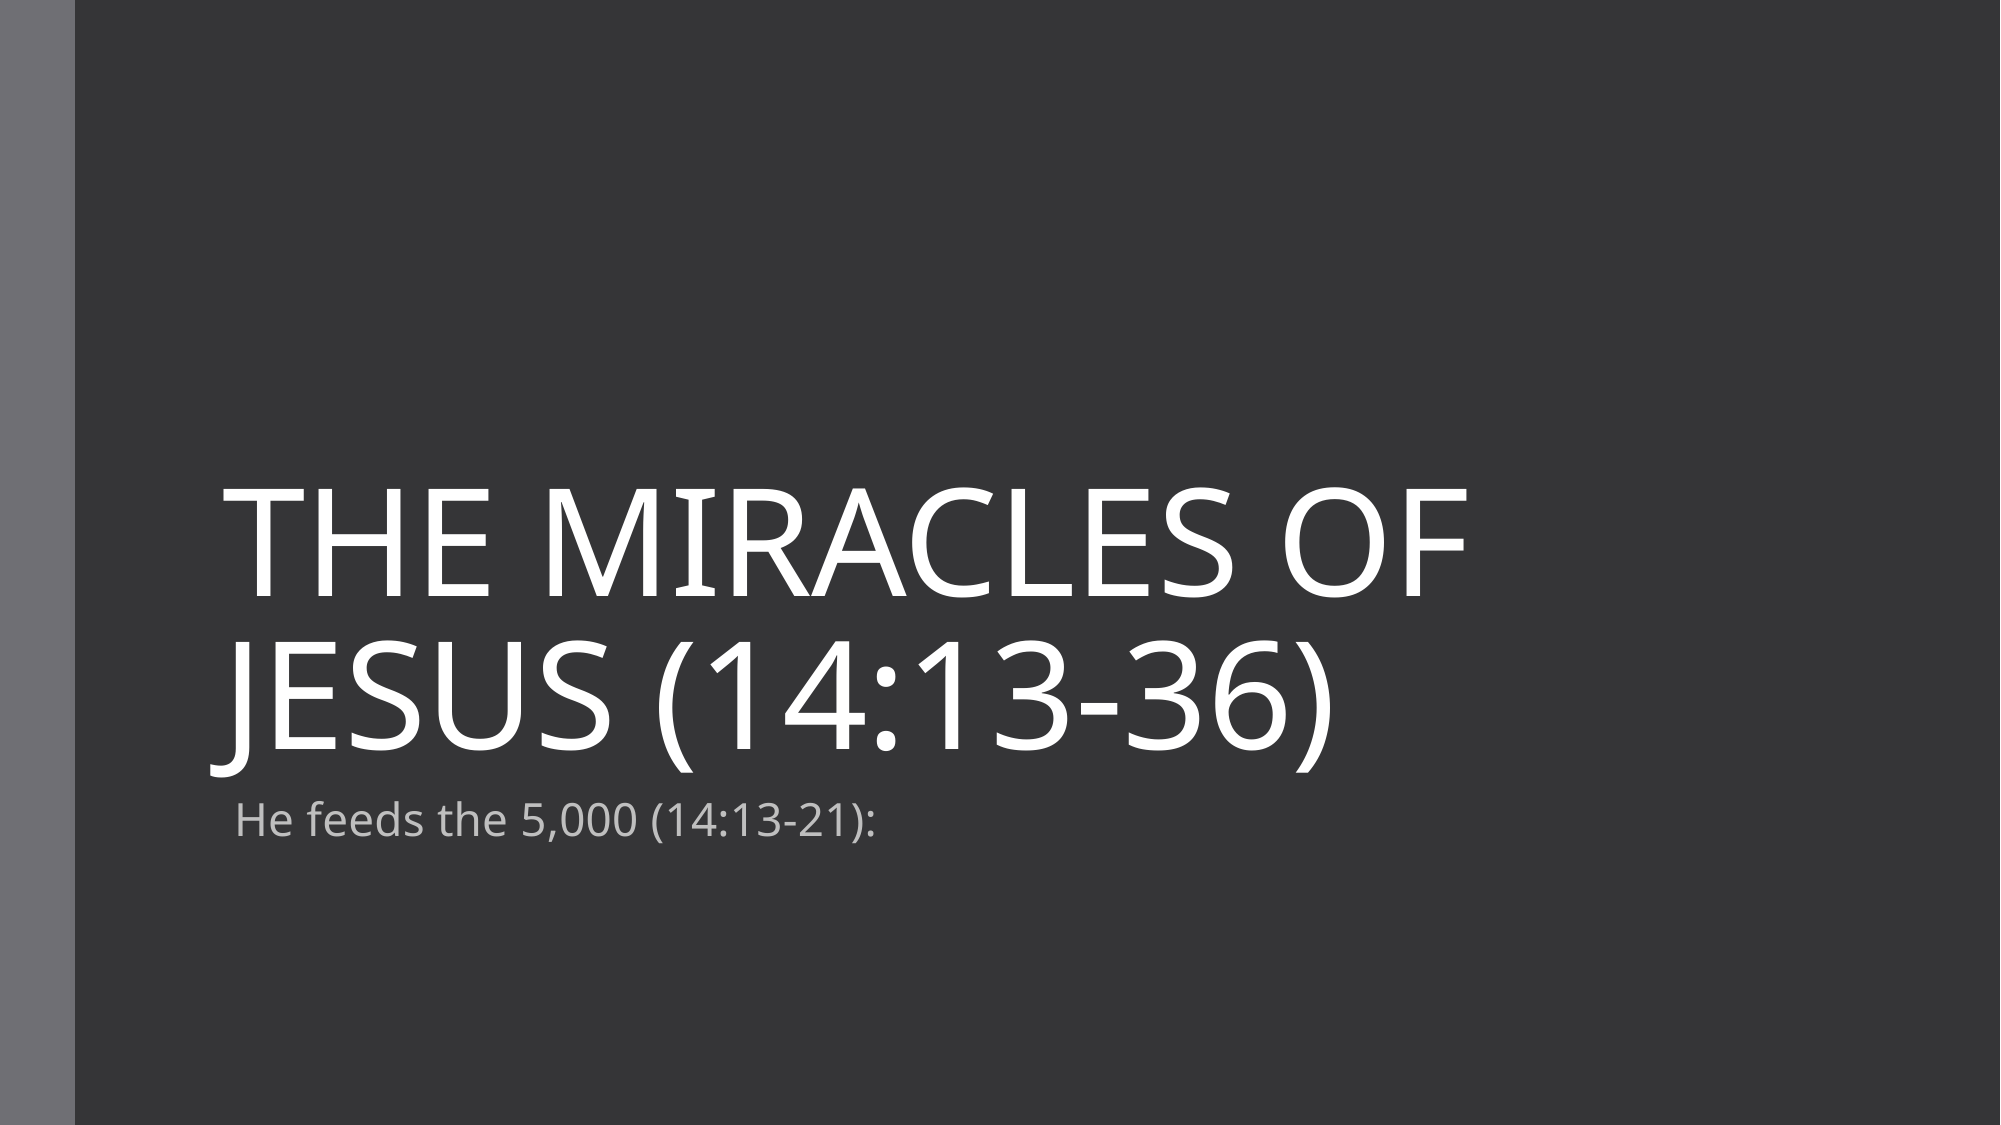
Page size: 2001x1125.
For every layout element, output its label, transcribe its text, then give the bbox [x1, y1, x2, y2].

title THE MIRACLES OF JESUS (14:13-36) [206, 124, 1752, 787]
subtitle He feeds the 5,000 (14:13-21): [206, 787, 1752, 1066]
